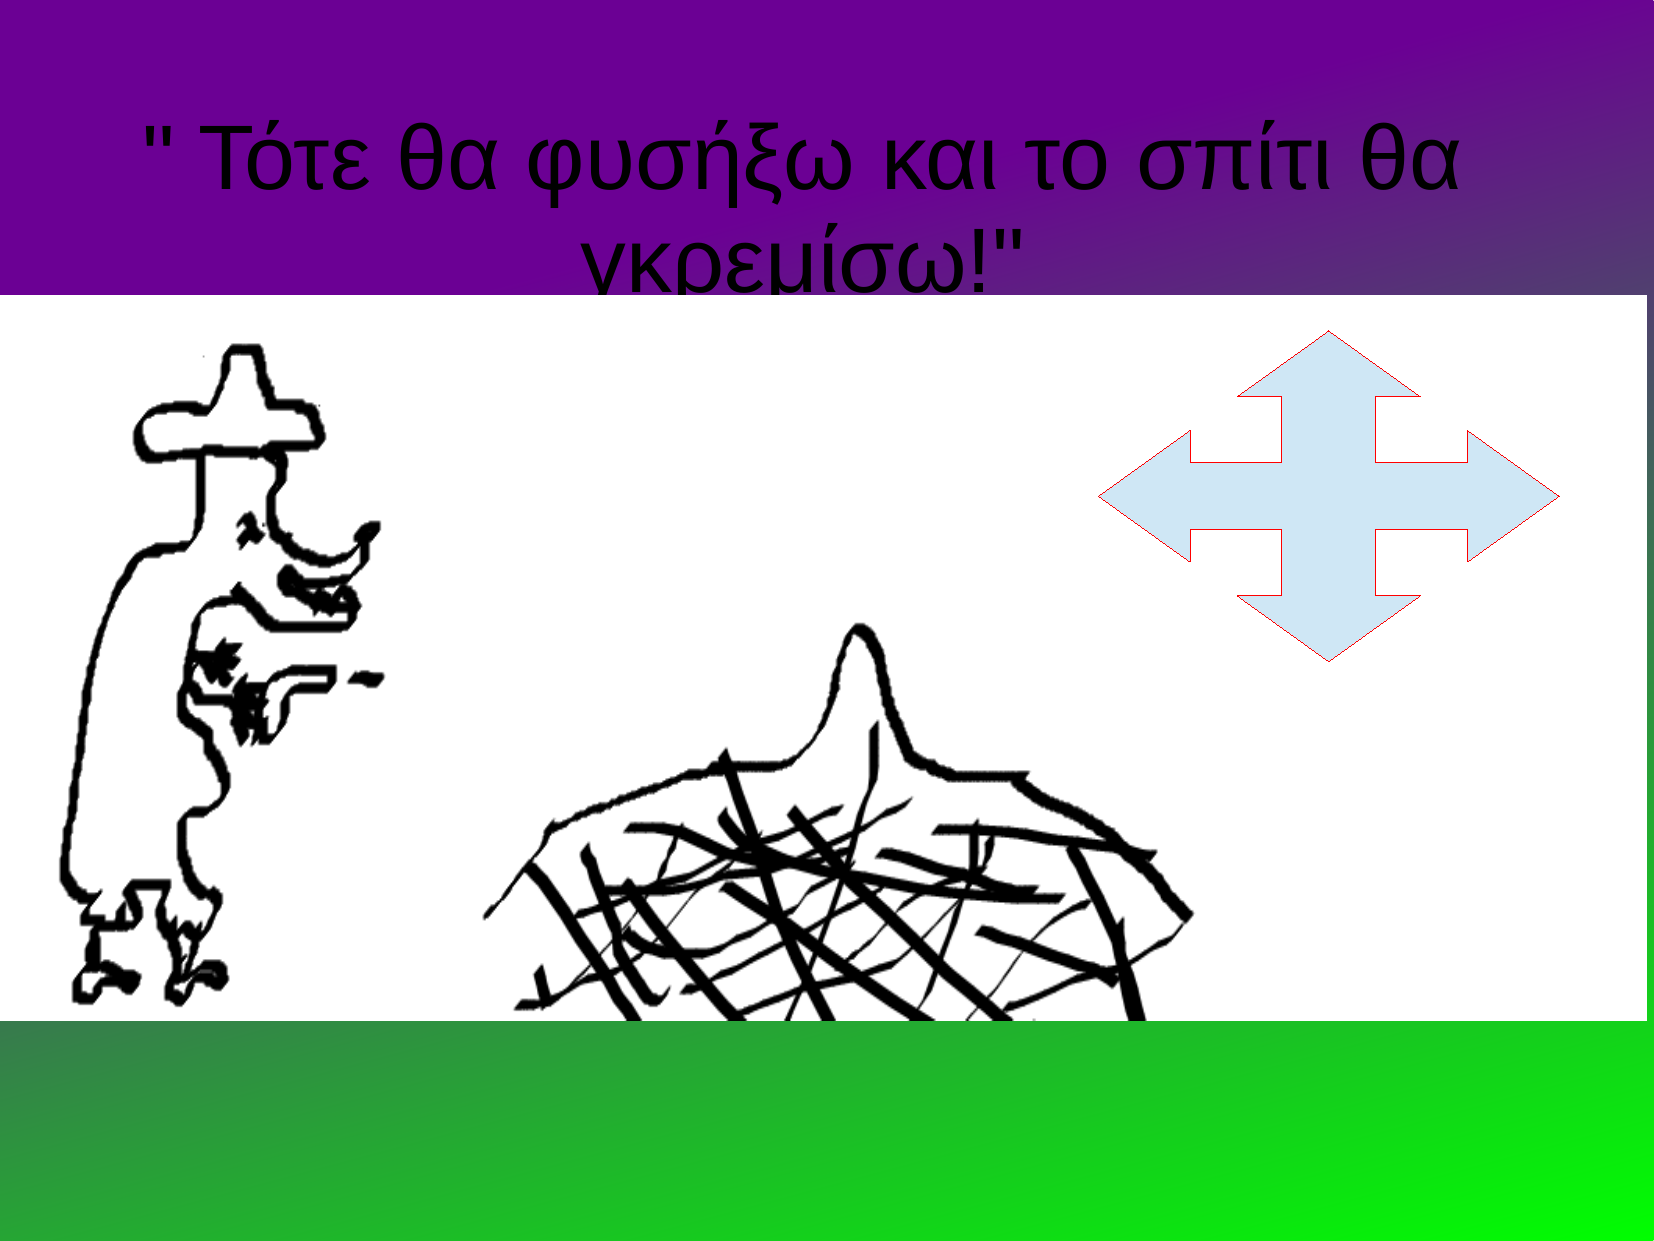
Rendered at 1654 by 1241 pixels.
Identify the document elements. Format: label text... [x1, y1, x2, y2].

title Φυσικά, το γουρουνάκι δεν του άνοιξε. " Τότε θα φυσήξω και το σπίτι θα γκρεμίσω!" ...και πάει το σπιτάκι. [106, 0, 1501, 295]
text_box [1098, 330, 1560, 662]
picture [0, 295, 1647, 1021]
